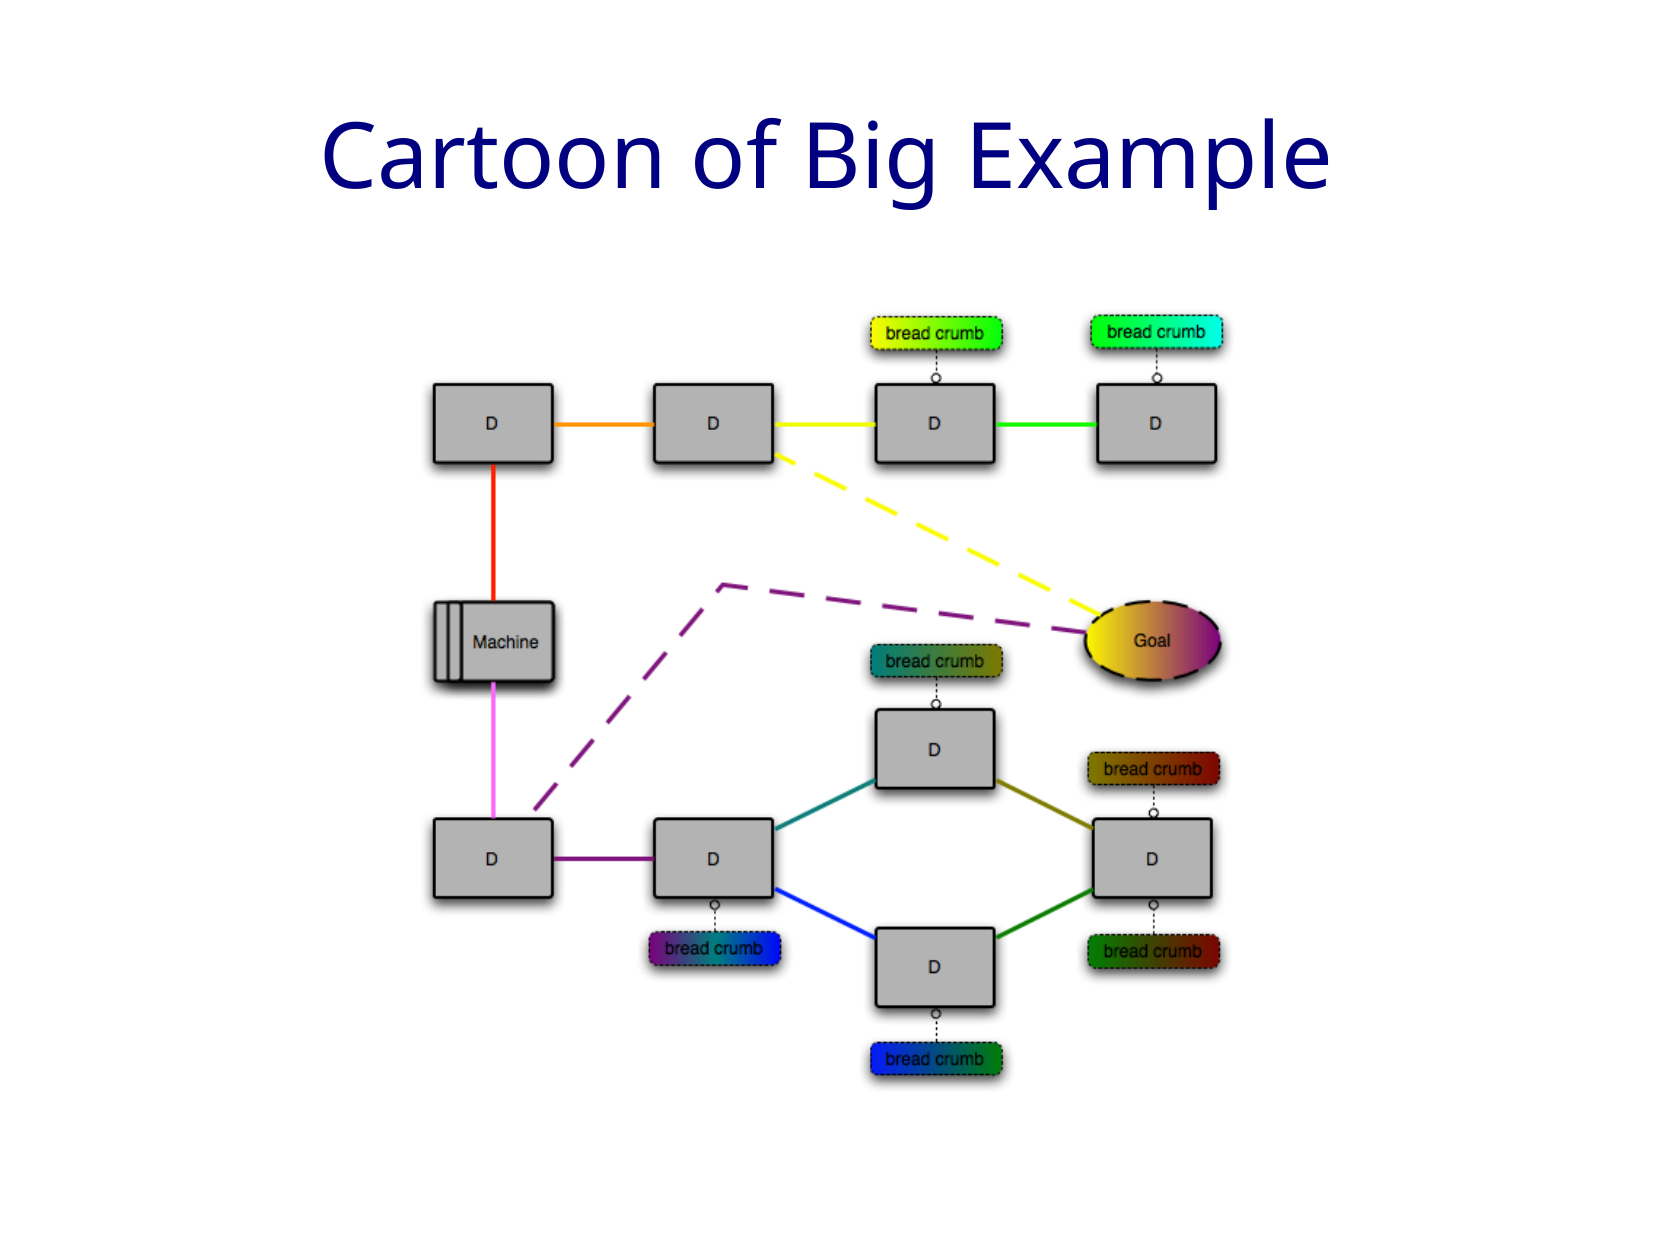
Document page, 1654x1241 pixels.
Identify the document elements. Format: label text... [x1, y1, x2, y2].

title Cartoon of Big Example [82, 49, 1571, 257]
picture [401, 290, 1251, 1109]
